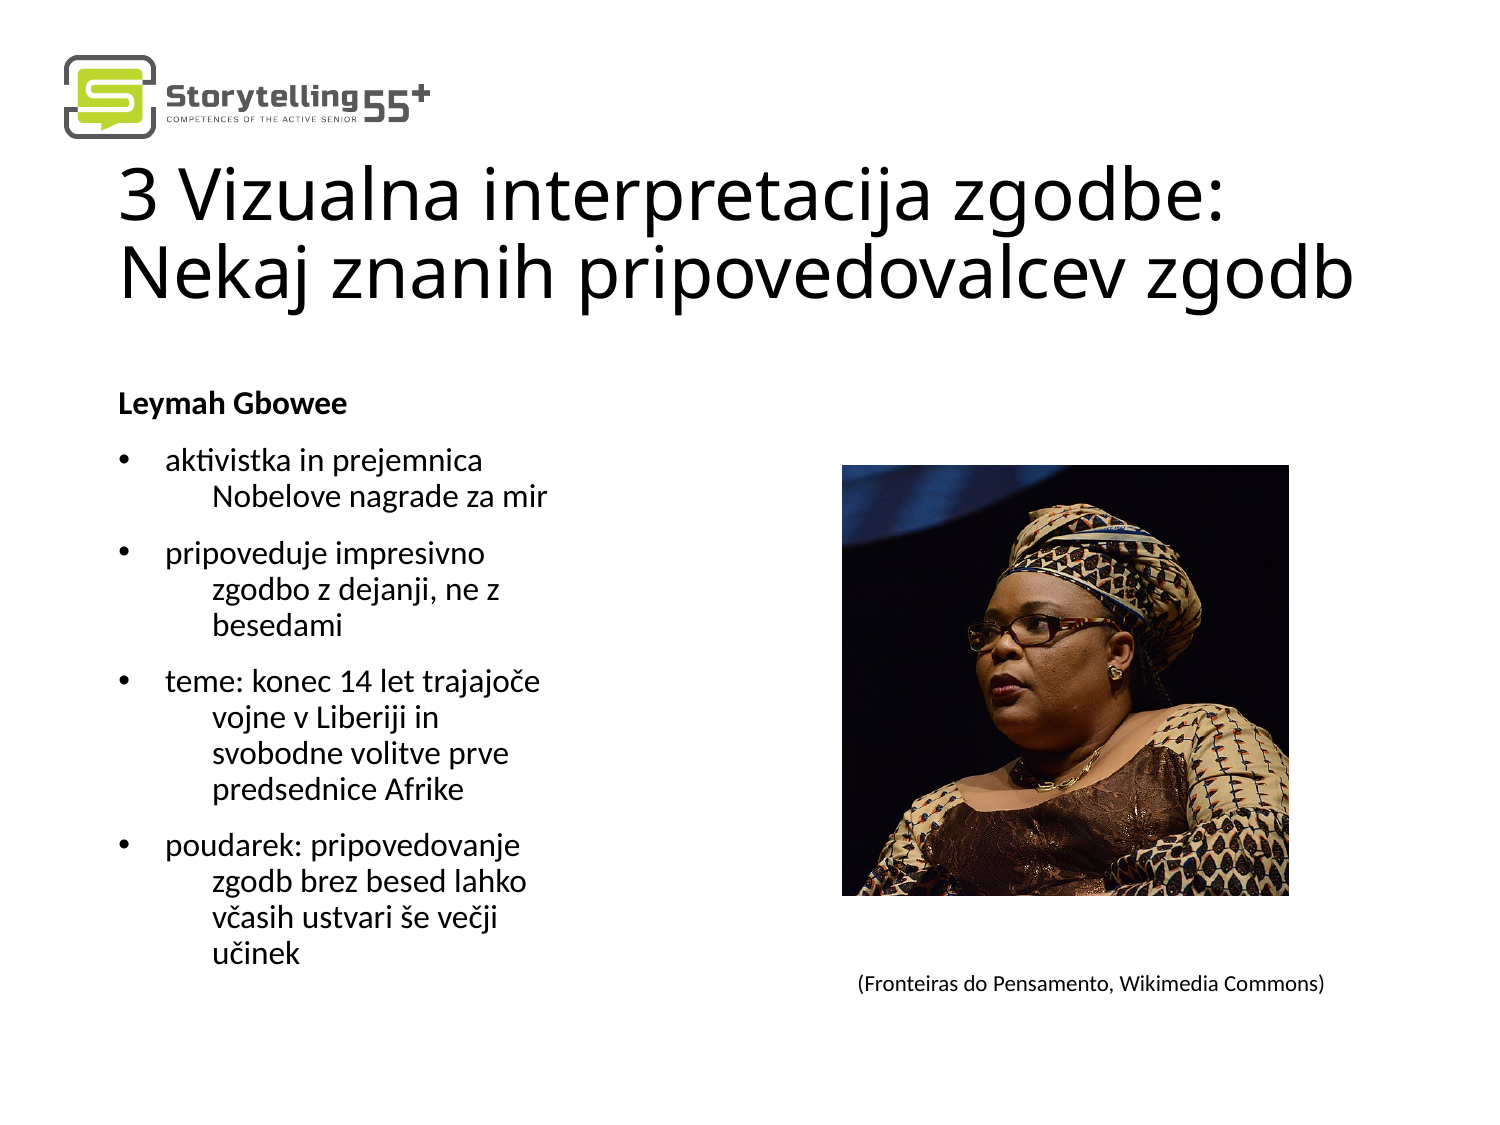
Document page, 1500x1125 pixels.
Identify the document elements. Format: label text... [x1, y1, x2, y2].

list Leymah Gbowee aktivistka in prejemnica Nobelove nagrade za mir pripoveduje impresivno zgodbo z dejanji, ne z besedami teme: konec 14 let trajajoče vojne v Liberiji in svobodne volitve prve predsednice Afrike poudarek: pripovedovanje zgodb brez besed lahko včasih ustvari še večji učinek [103, 378, 588, 1091]
title 3 Vizualna interpretacija zgodbe: Nekaj znanih pripovedovalcev zgodb [103, 75, 1381, 400]
picture [842, 465, 1289, 896]
text_box (Fronteiras do Pensamento, Wikimedia Commons) [842, 961, 1380, 1004]
picture [64, 55, 430, 139]
